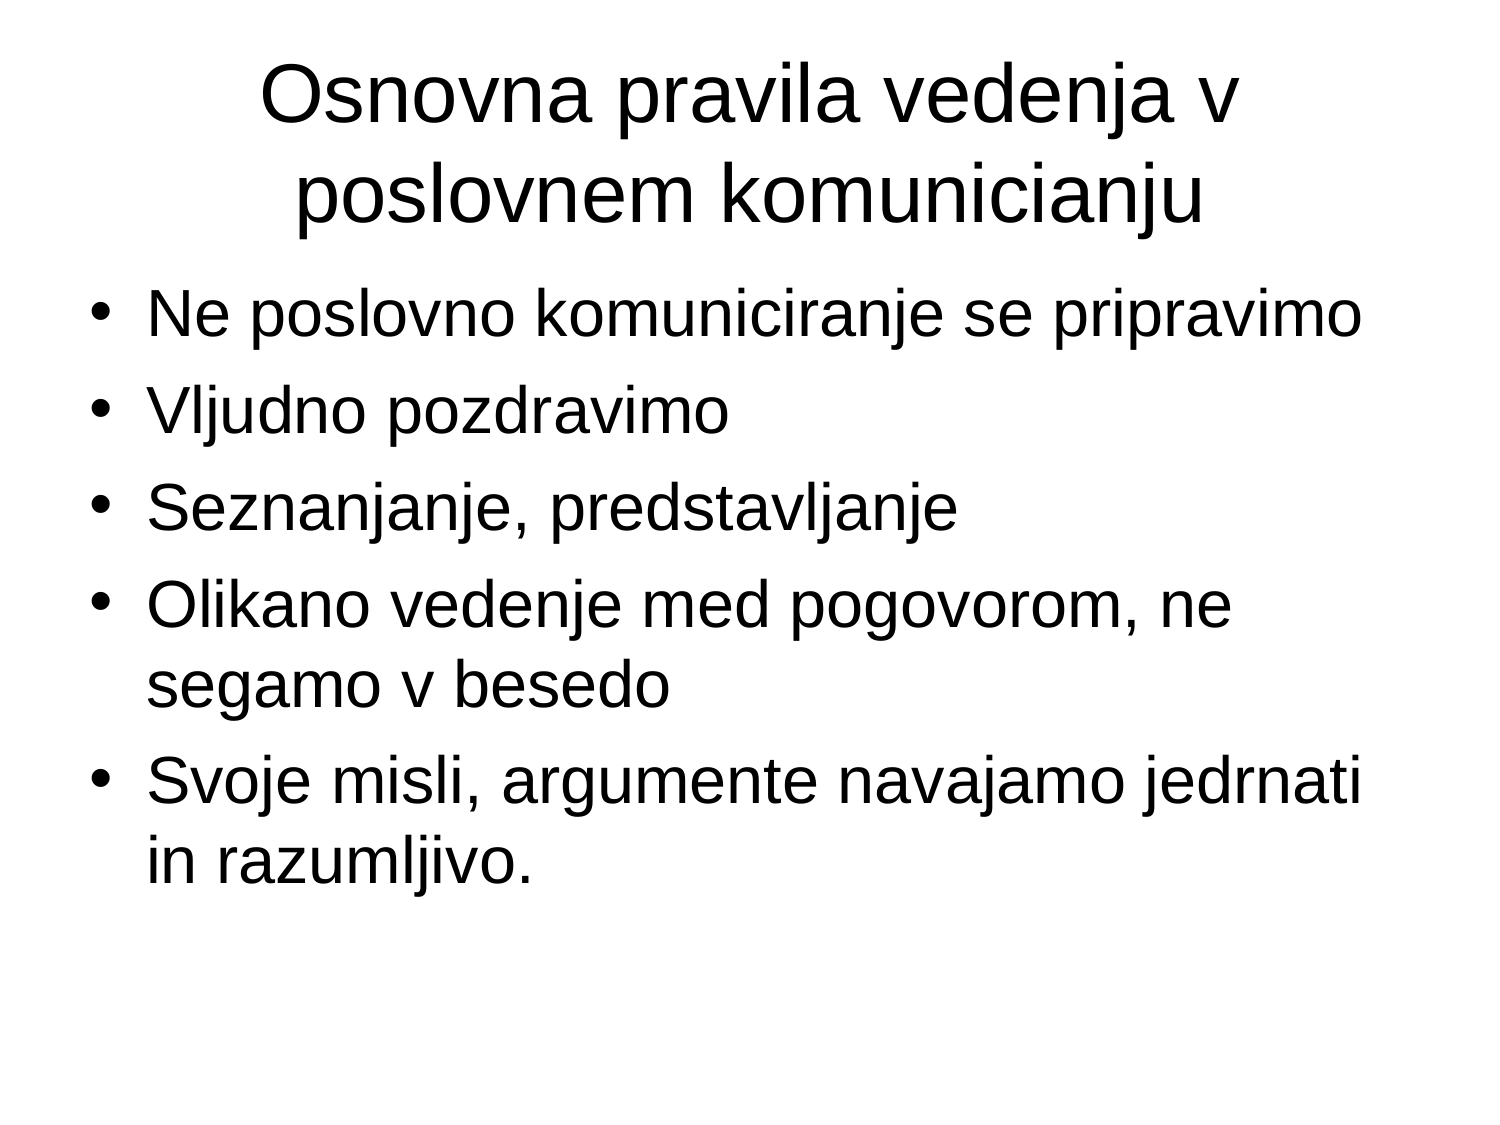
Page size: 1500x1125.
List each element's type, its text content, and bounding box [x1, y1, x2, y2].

list Ne poslovno komuniciranje se pripravimo Vljudno pozdravimo Seznanjanje, predstavljanje Olikano vedenje med pogovorom, ne segamo v besedo Svoje misli, argumente navajamo jedrnati in razumljivo. [75, 262, 1426, 1006]
title Osnovna pravila vedenja v poslovnem komunicianju [75, 31, 1426, 247]
